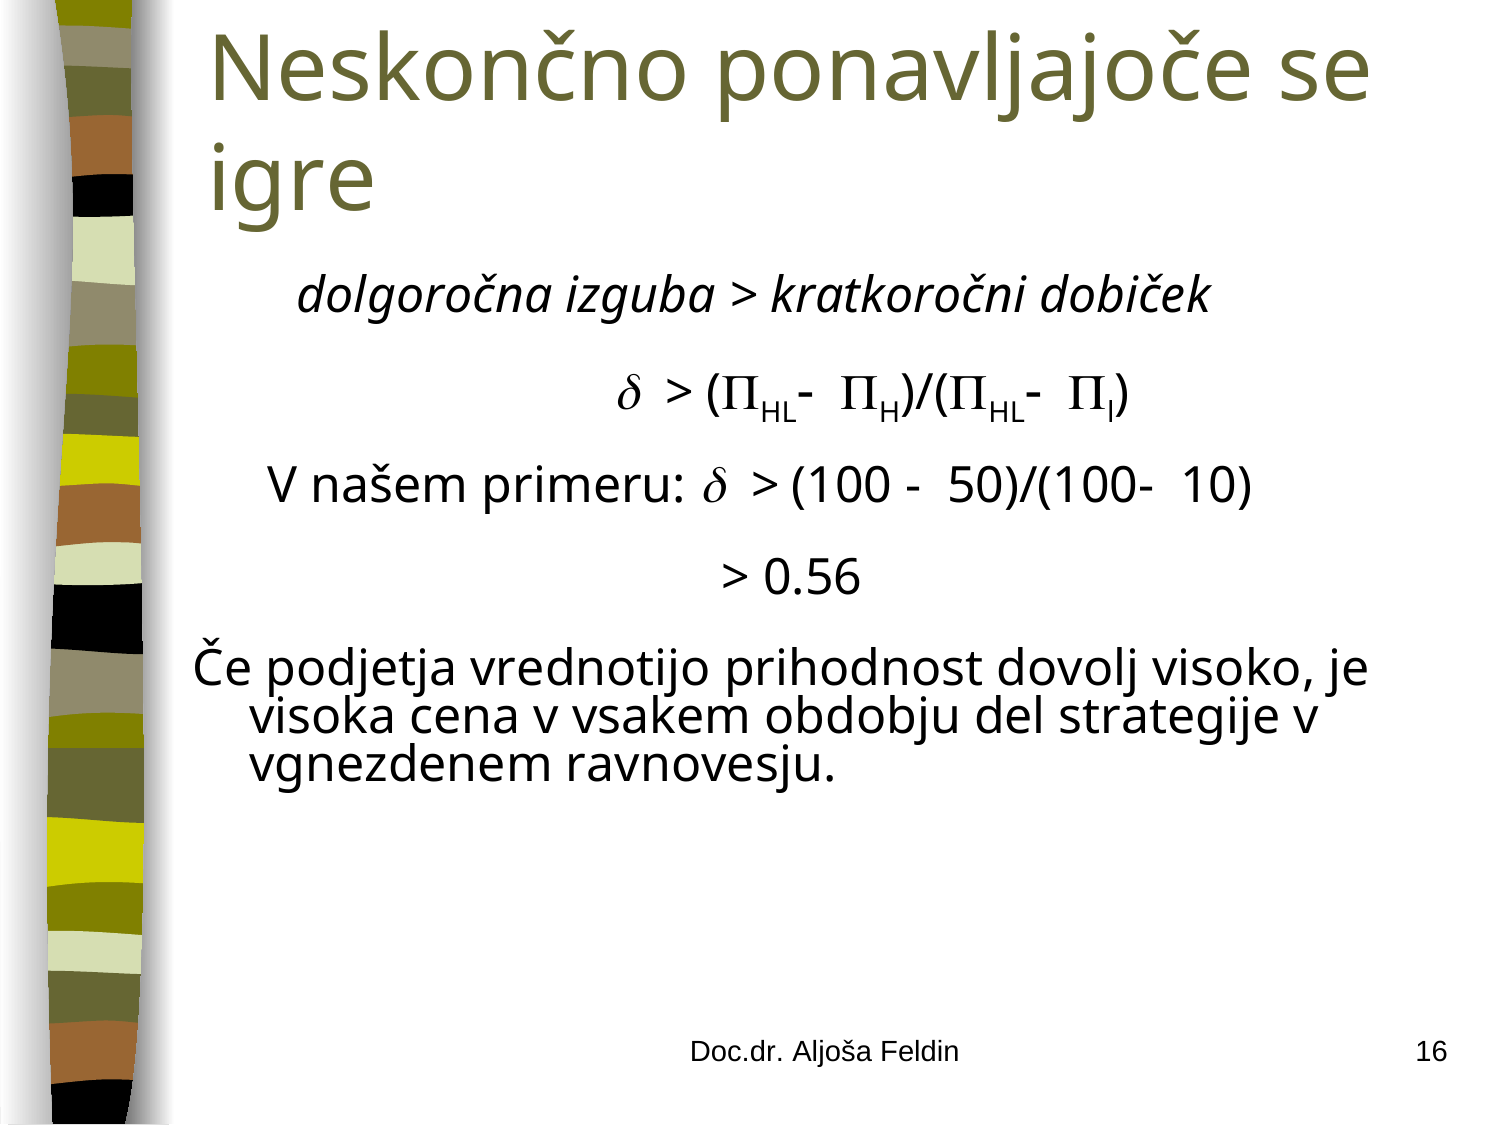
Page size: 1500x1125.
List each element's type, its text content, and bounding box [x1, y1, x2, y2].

title Neskončno ponavljajoče se igre [192, 24, 1468, 213]
list dolgoročna izguba > kratkoročni dobiček  > (HL H)/(HL l) V našem primeru:  > (100 - 50)/(100- 10) > 0.56 Če podjetja vrednotijo prihodnost dovolj visoko, je visoka cena v vsakem obdobju del strategije v vgnezdenem ravnovesju. [178, 267, 1438, 993]
text_box Doc.dr. Aljoša Feldin [587, 1025, 1063, 1101]
text_box <number> [1149, 1025, 1463, 1101]
